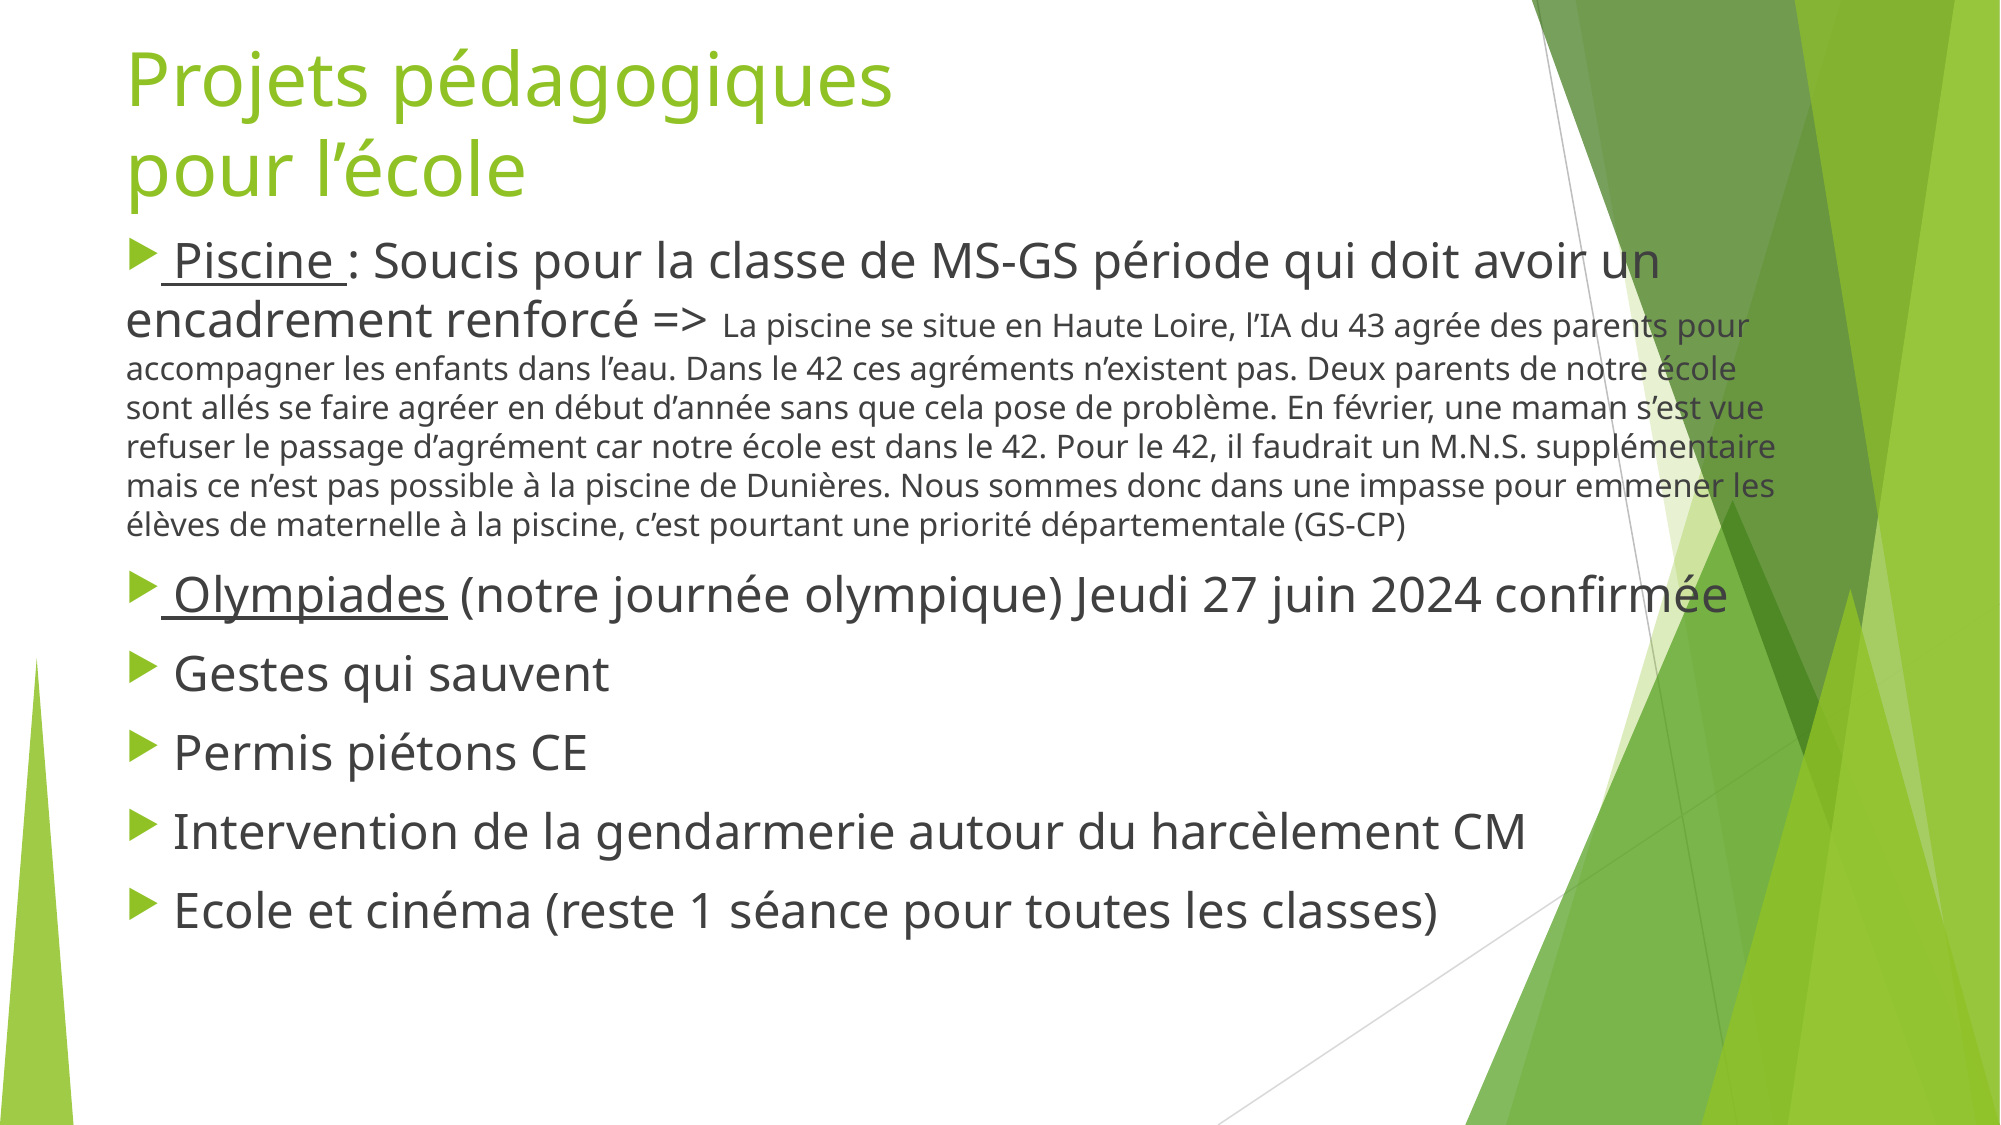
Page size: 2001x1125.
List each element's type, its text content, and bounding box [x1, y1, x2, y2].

list Piscine : Soucis pour la classe de MS-GS période qui doit avoir un encadrement renforcé => La piscine se situe en Haute Loire, l’IA du 43 agrée des parents pour accompagner les enfants dans l’eau. Dans le 42 ces agréments n’existent pas. Deux parents de notre école sont allés se faire agréer en début d’année sans que cela pose de problème. En février, une maman s’est vue refuser le passage d’agrément car notre école est dans le 42. Pour le 42, il faudrait un M.N.S. supplémentaire mais ce n’est pas possible à la piscine de Dunières. Nous sommes donc dans une impasse pour emmener les élèves de maternelle à la piscine, c’est pourtant une priorité départementale (GS-CP) Olympiades (notre journée olympique) Jeudi 27 juin 2024 confirmée Gestes qui sauvent Permis piétons CE Intervention de la gendarmerie autour du harcèlement CM Ecole et cinéma (reste 1 séance pour toutes les classes) [111, 222, 1796, 949]
title Projets pédagogiques pour l’école [111, 23, 1522, 222]
